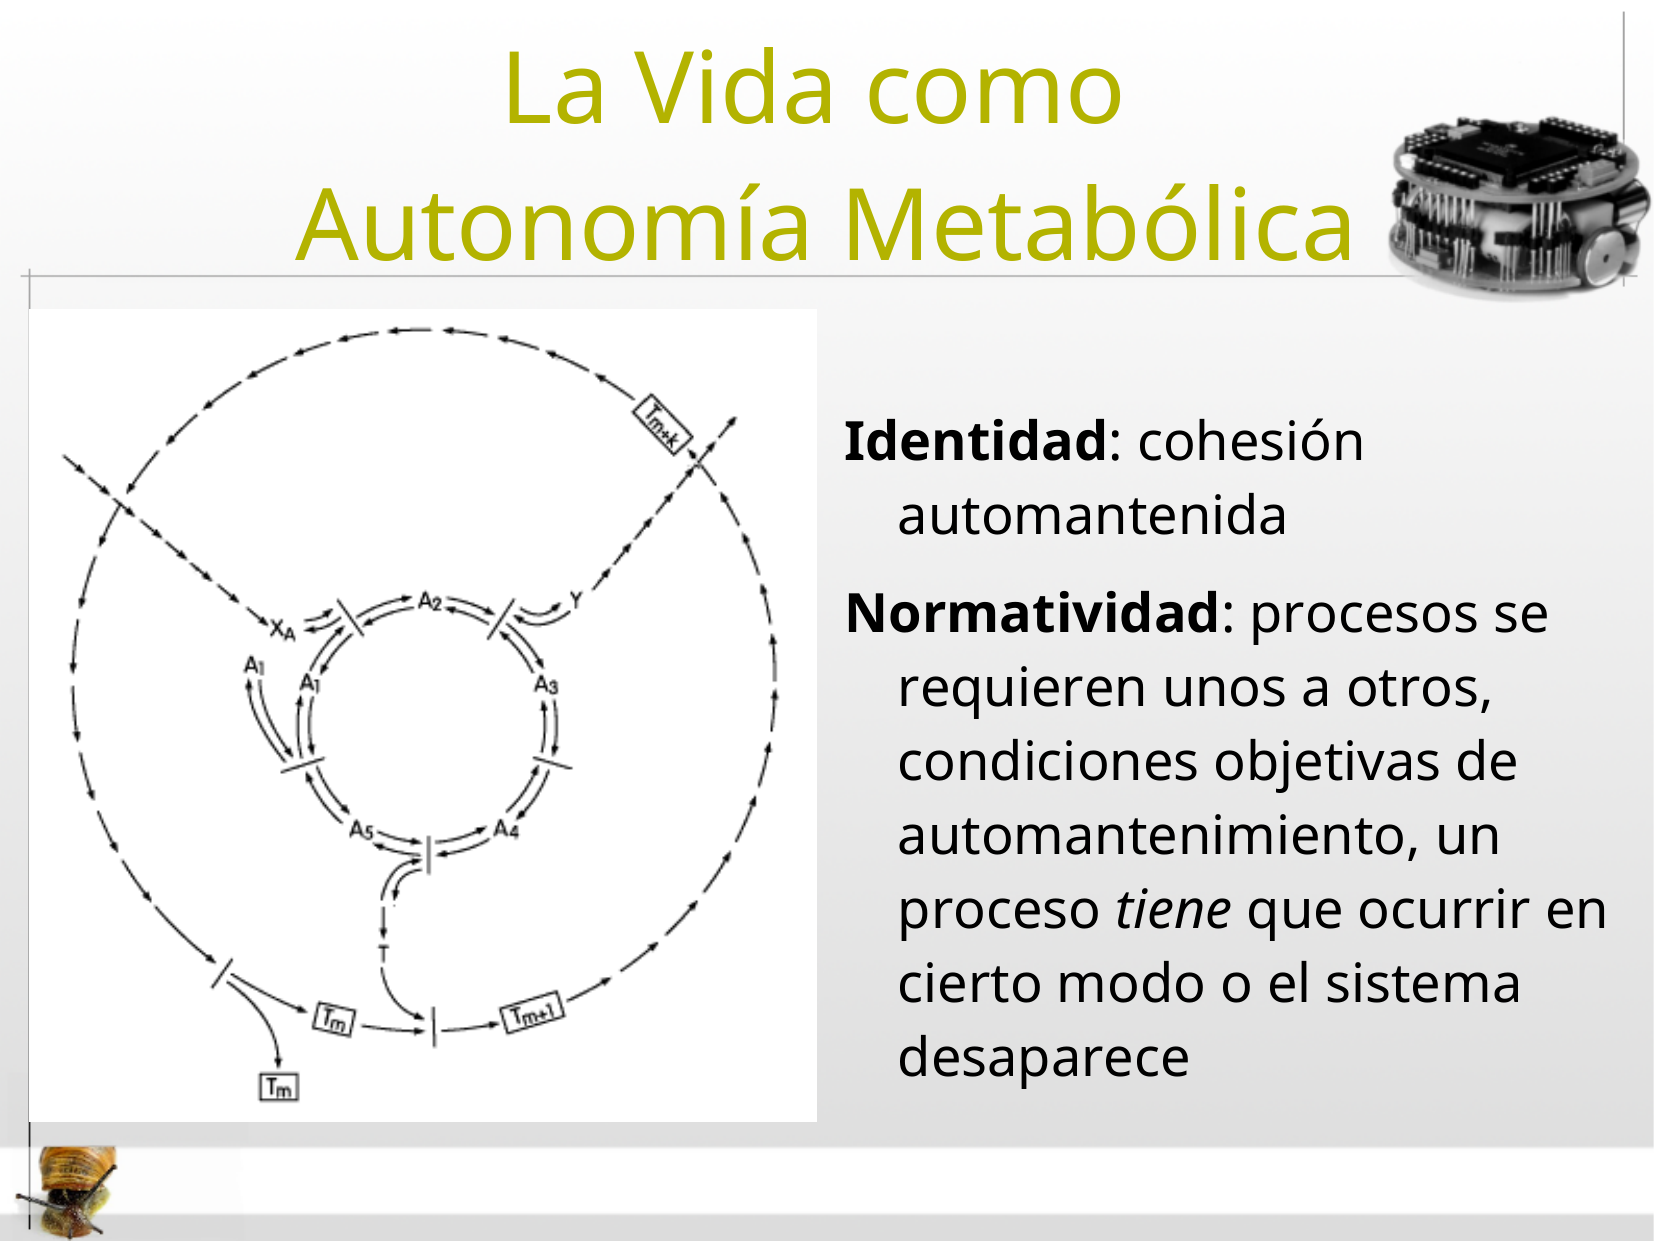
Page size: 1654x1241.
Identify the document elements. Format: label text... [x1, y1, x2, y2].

list Identidad: cohesión automantenida Normatividad: procesos se requieren unos a otros, condiciones objetivas de automantenimiento, un proceso tiene que ocurrir en cierto modo o el sistema desaparece [826, 402, 1625, 1207]
picture [0, 0, 1654, 1241]
title La Vida como Autonomía Metabólica [82, 40, 1571, 266]
